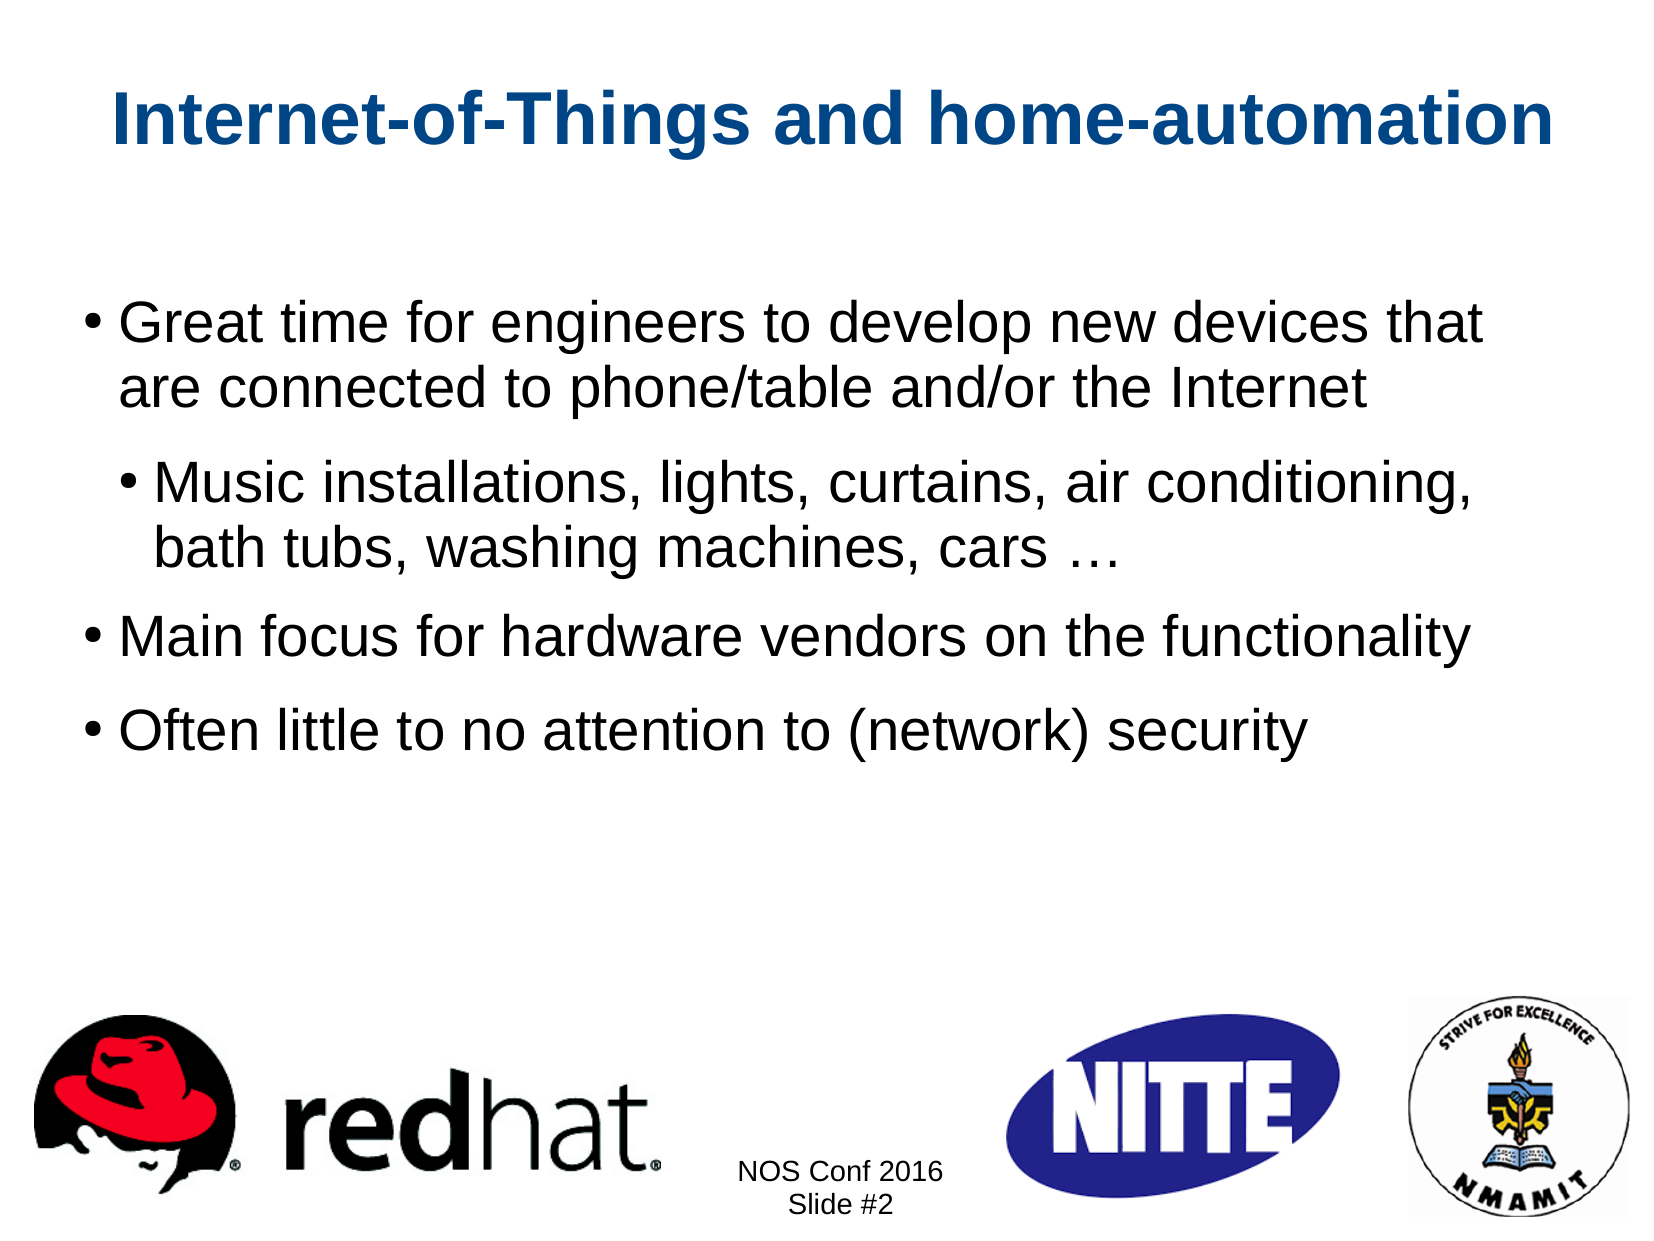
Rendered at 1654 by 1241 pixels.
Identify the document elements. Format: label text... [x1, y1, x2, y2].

title Internet-of-Things and home-automation [90, 15, 1579, 223]
picture [982, 1010, 1355, 1217]
picture [34, 1015, 661, 1217]
list Great time for engineers to develop new devices that are connected to phone/table and/or the Internet Music installations, lights, curtains, air conditioning, bath tubs, washing machines, cars … Main focus for hardware vendors on the functionality Often little to no attention to (network) security [82, 290, 1571, 1010]
picture [1408, 995, 1630, 1217]
